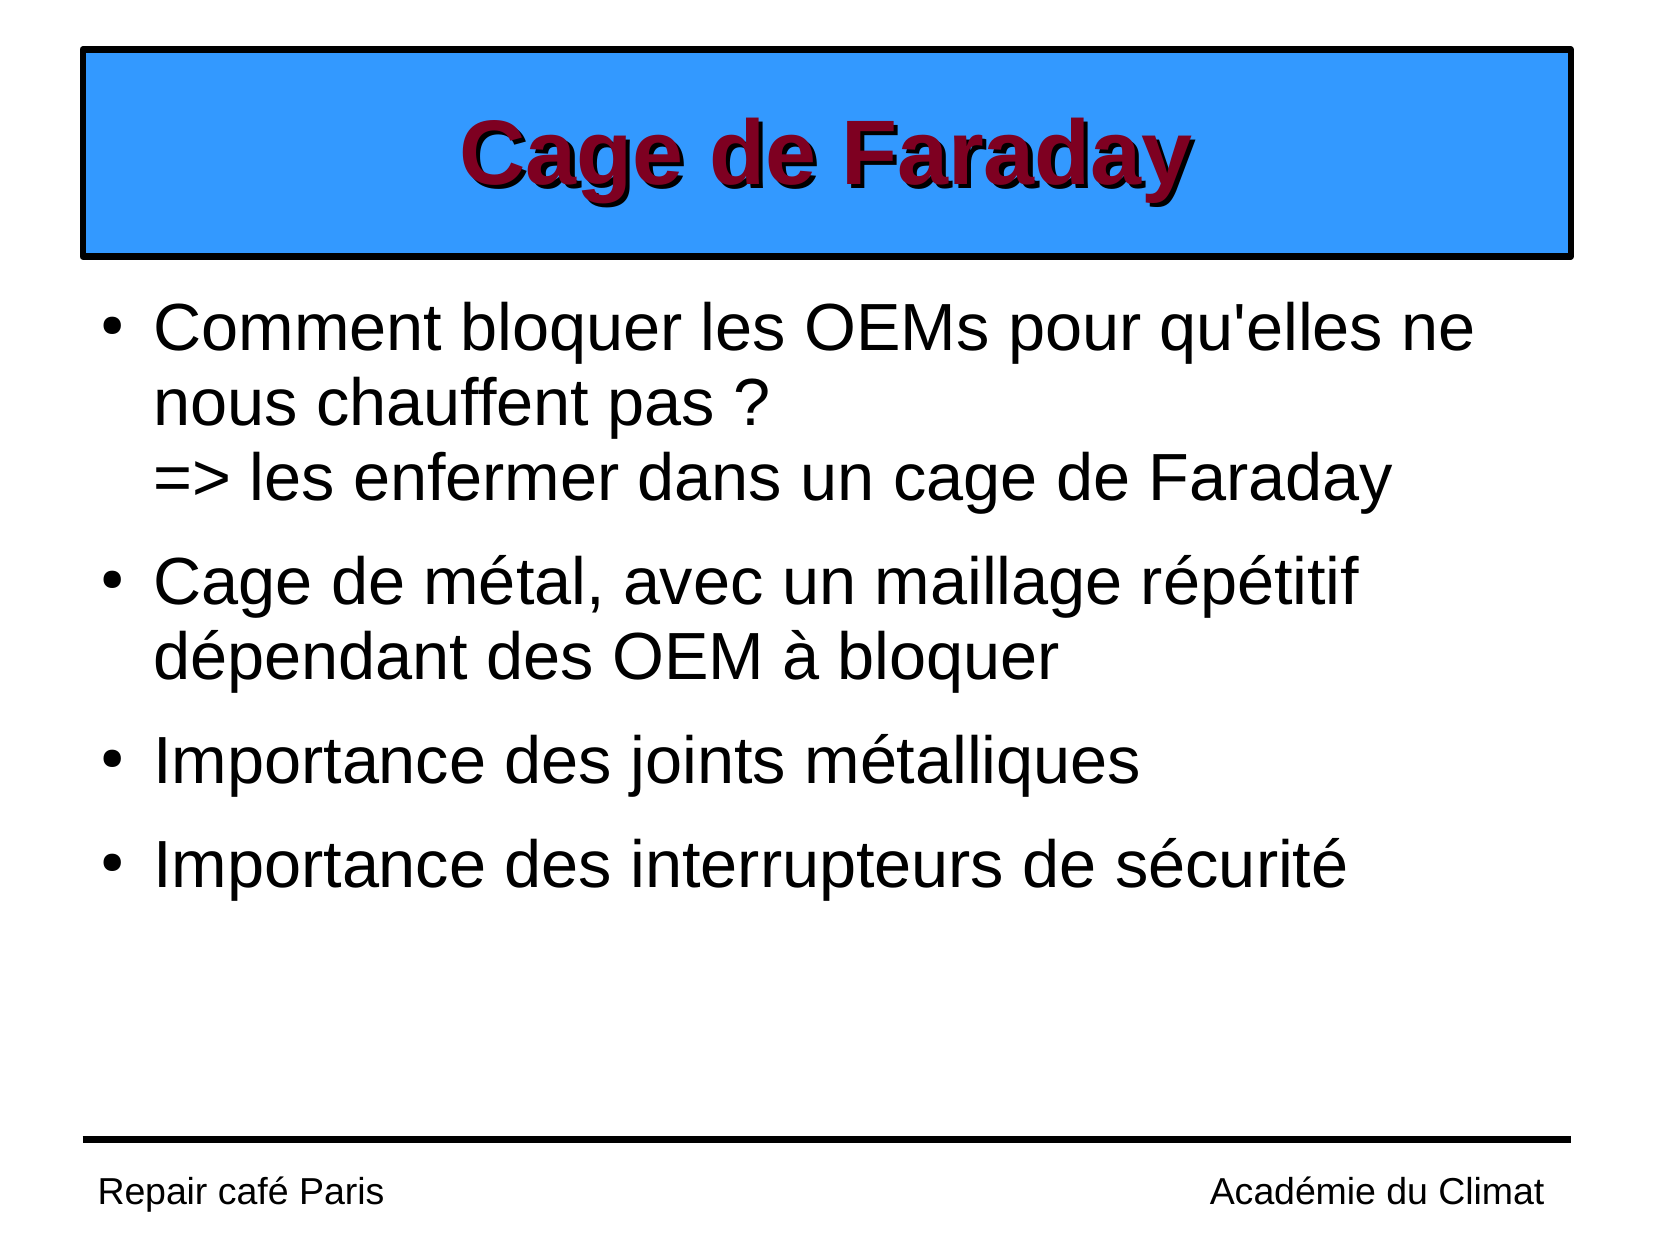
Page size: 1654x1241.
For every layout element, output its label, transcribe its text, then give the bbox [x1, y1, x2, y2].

list Comment bloquer les OEMs pour qu'elles ne nous chauffent pas ? => les enfermer dans un cage de Faraday Cage de métal, avec un maillage répétitif dépendant des OEM à bloquer Importance des joints métalliques Importance des interrupteurs de sécurité [82, 290, 1571, 1109]
title Cage de Faraday [82, 49, 1571, 257]
text_box Repair café Paris Académie du Climat [82, 1163, 1571, 1220]
